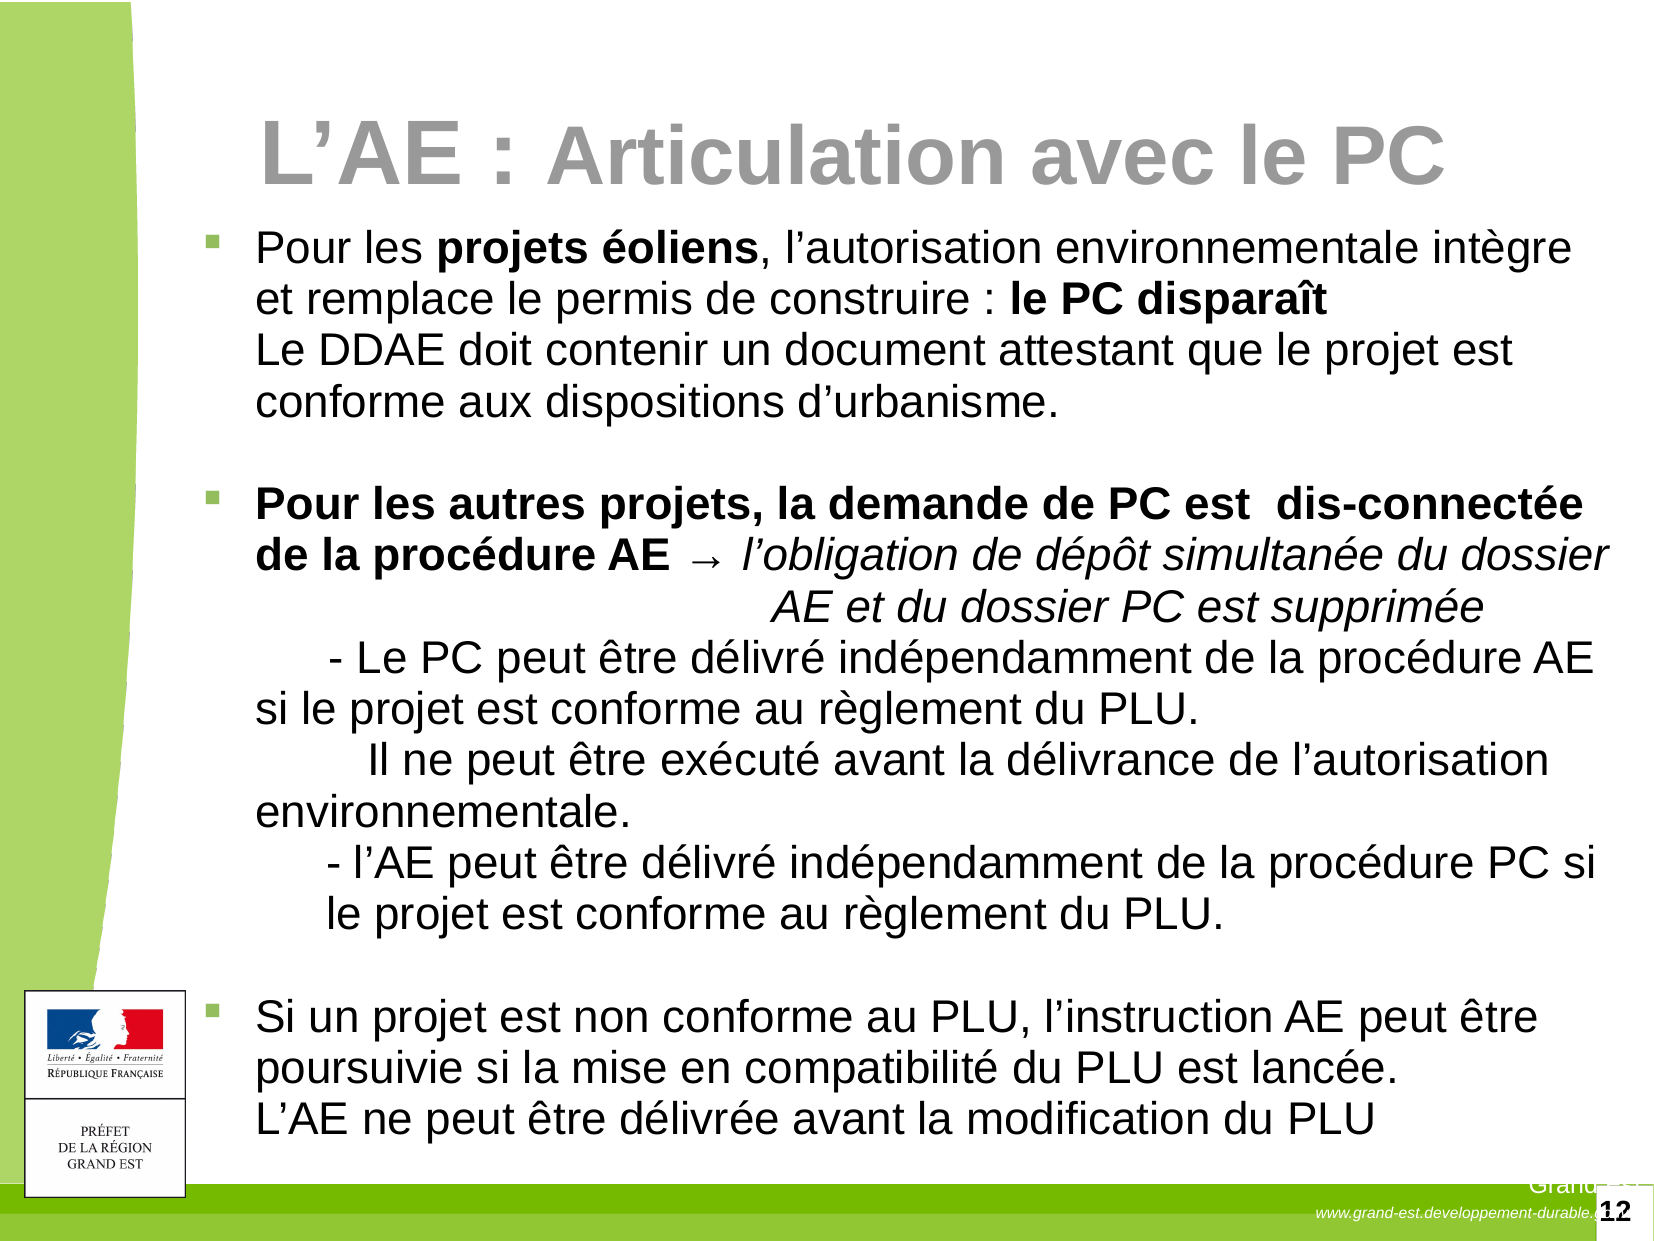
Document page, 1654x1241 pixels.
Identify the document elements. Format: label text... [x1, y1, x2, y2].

title L’AE : Articulation avec le PC [136, 56, 1571, 250]
text_box Pour les projets éoliens, l’autorisation environnementale intègre et remplace le permis de construire : le PC disparaît Le DDAE doit contenir un document attestant que le projet est conforme aux dispositions d’urbanisme. Pour les autres projets, la demande de PC est dis-connectée de la procédure AE → l’obligation de dépôt simultanée du dossier AE et du dossier PC est supprimée - Le PC peut être délivré indépendamment de la procédure AE si le projet est conforme au règlement du PLU. Il ne peut être exécuté avant la délivrance de l’autorisation environnementale. - l’AE peut être délivré indépendamment de la procédure PC si le projet est conforme au règlement du PLU. Si un projet est non conforme au PLU, l’instruction AE peut être poursuivie si la mise en compatibilité du PLU est lancée. L’AE ne peut être délivrée avant la modification du PLU [169, 214, 1634, 1189]
picture [0, 2, 1654, 1241]
